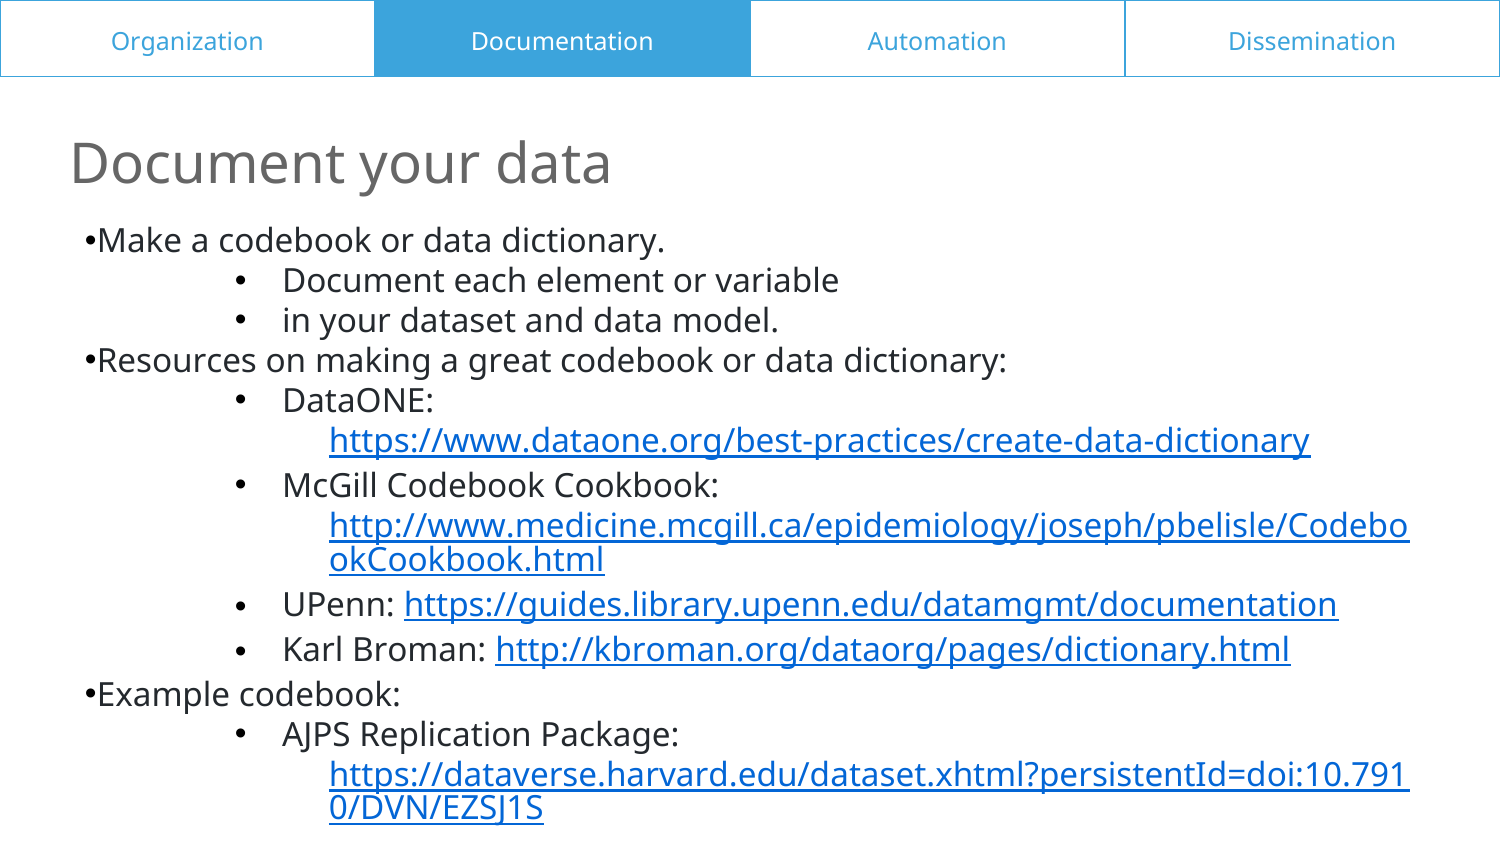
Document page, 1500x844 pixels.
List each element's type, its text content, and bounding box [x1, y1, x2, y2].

text_box Organization [0, 0, 374, 77]
text_box Document your data [54, 112, 1430, 235]
text_box Make a codebook or data dictionary. Document each element or variable in your dataset and data model. Resources on making a great codebook or data dictionary: DataONE: https://www.dataone.org/best-practices/create-data-dictionary McGill Codebook Cookbook: http://www.medicine.mcgill.ca/epidemiology/joseph/pbelisle/CodebookCookbook.html UPenn: https://guides.library.upenn.edu/datamgmt/documentation Karl Broman: http://kbroman.org/dataorg/pages/dictionary.html Example codebook: AJPS Replication Package: https://dataverse.harvard.edu/dataset.xhtml?persistentId=doi:10.7910/DVN/EZSJ1S [70, 212, 1430, 773]
text_box Dissemination [1125, 0, 1500, 77]
text_box Documentation [375, 0, 749, 77]
text_box Automation [750, 0, 1124, 77]
